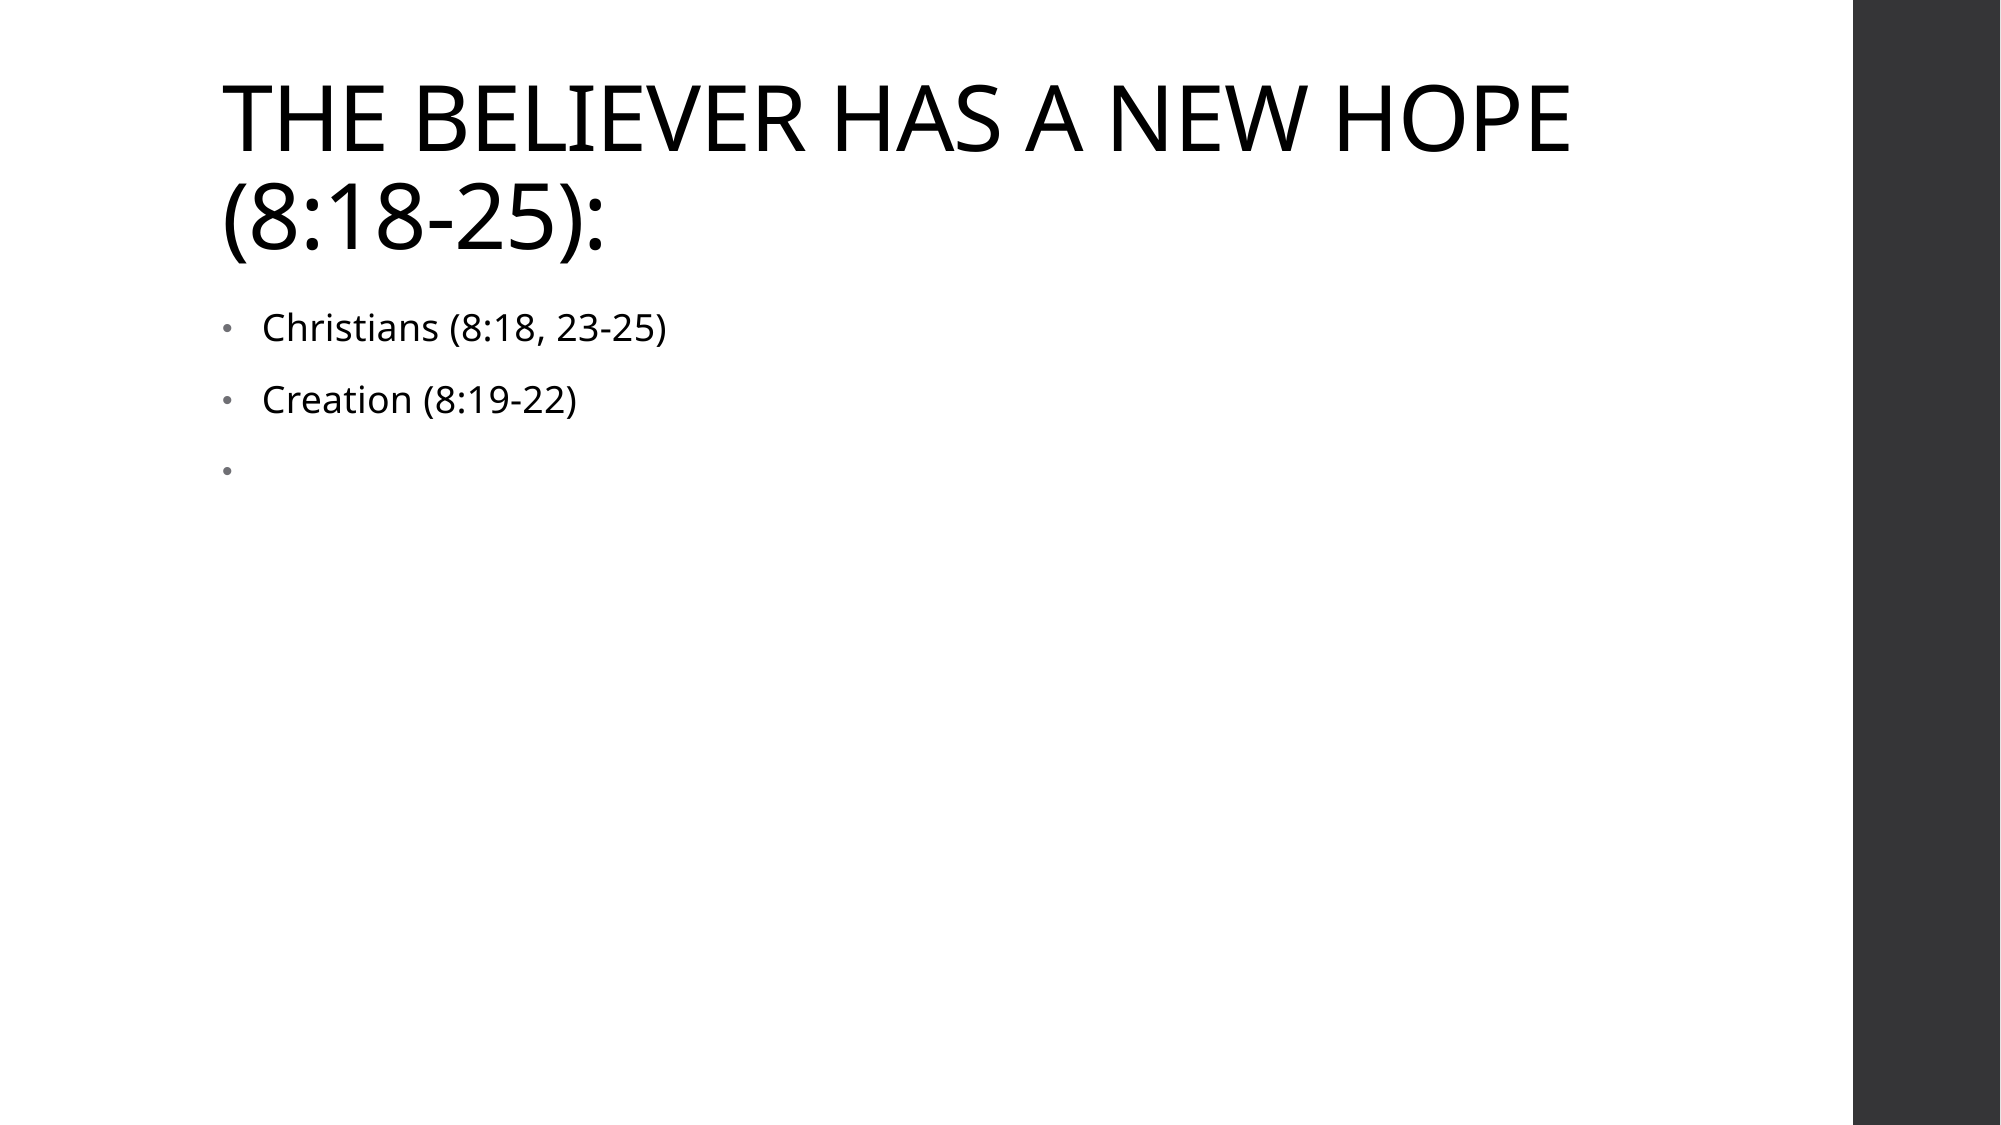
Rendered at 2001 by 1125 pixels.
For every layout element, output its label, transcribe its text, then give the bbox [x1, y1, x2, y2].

title THE BELIEVER HAS A NEW HOPE (8:18-25): [206, 60, 1797, 278]
list Christians (8:18, 23-25) Creation (8:19-22) [206, 299, 1617, 1014]
